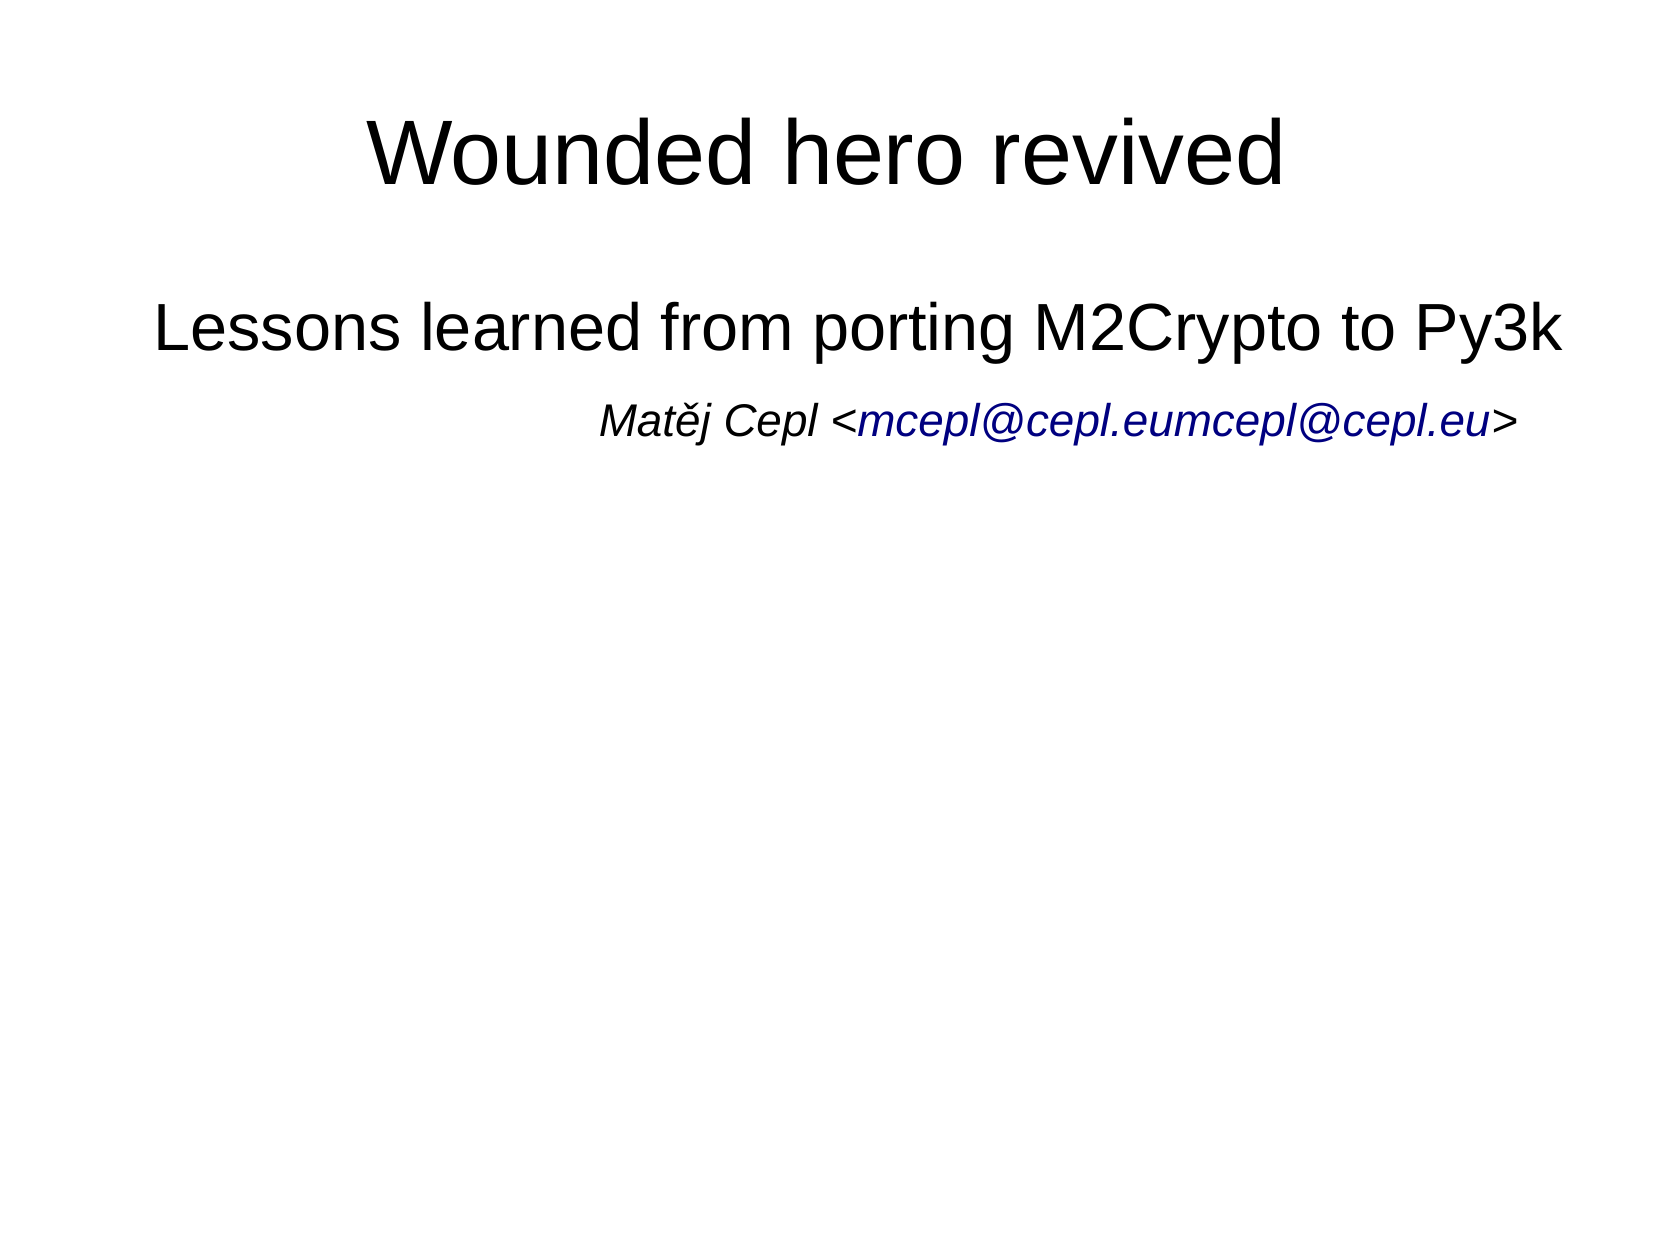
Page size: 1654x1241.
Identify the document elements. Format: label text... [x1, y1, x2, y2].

title Wounded hero revived [82, 49, 1571, 257]
list Lessons learned from porting M2Crypto to Py3k Matěj Cepl <mcepl@cepl.eumcepl@cepl.eu> [82, 290, 1571, 1109]
